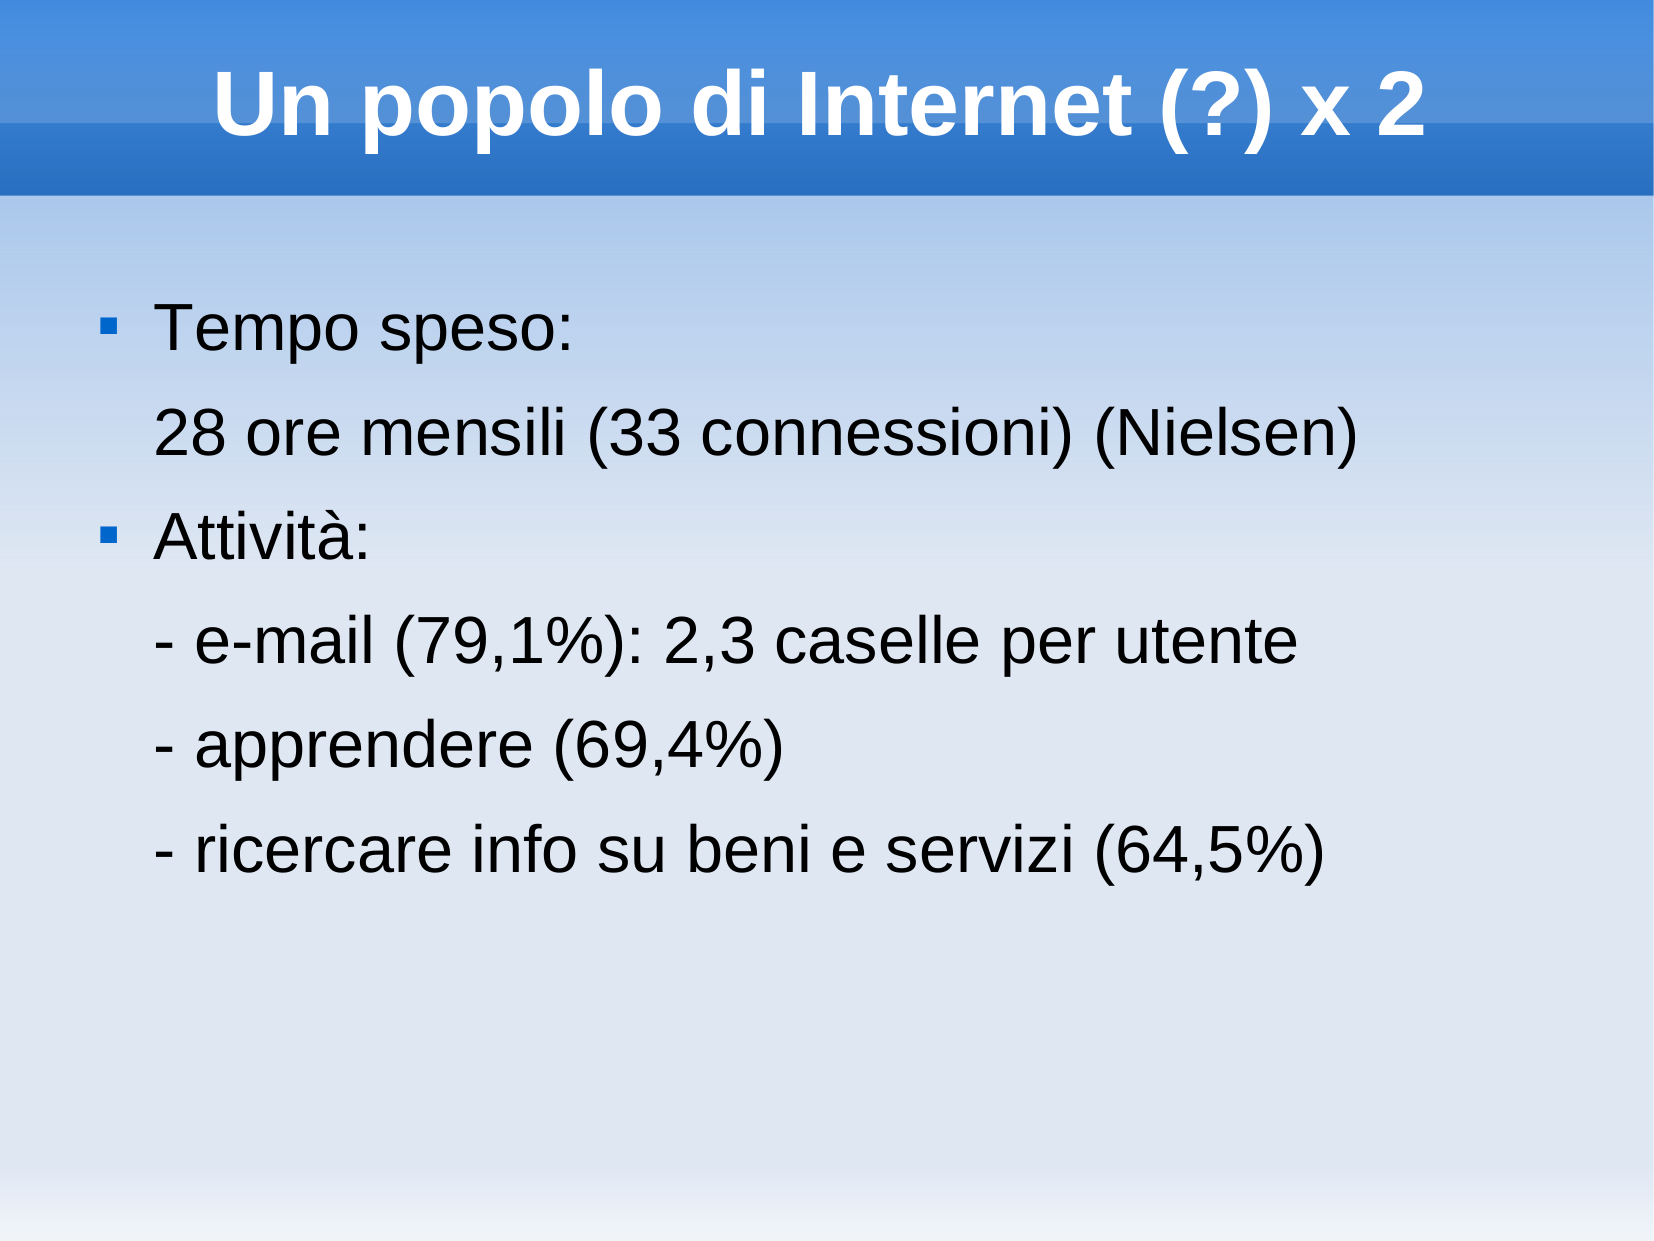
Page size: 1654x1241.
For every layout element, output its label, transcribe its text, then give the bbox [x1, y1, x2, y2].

title Un popolo di Internet (?) x 2 [76, 7, 1565, 200]
picture [0, 0, 1654, 1241]
list Tempo speso: 28 ore mensili (33 connessioni) (Nielsen) Attività: - e-mail (79,1%): 2,3 caselle per utente - apprendere (69,4%) - ricercare info su beni e servizi (64,5%) [82, 290, 1571, 1094]
